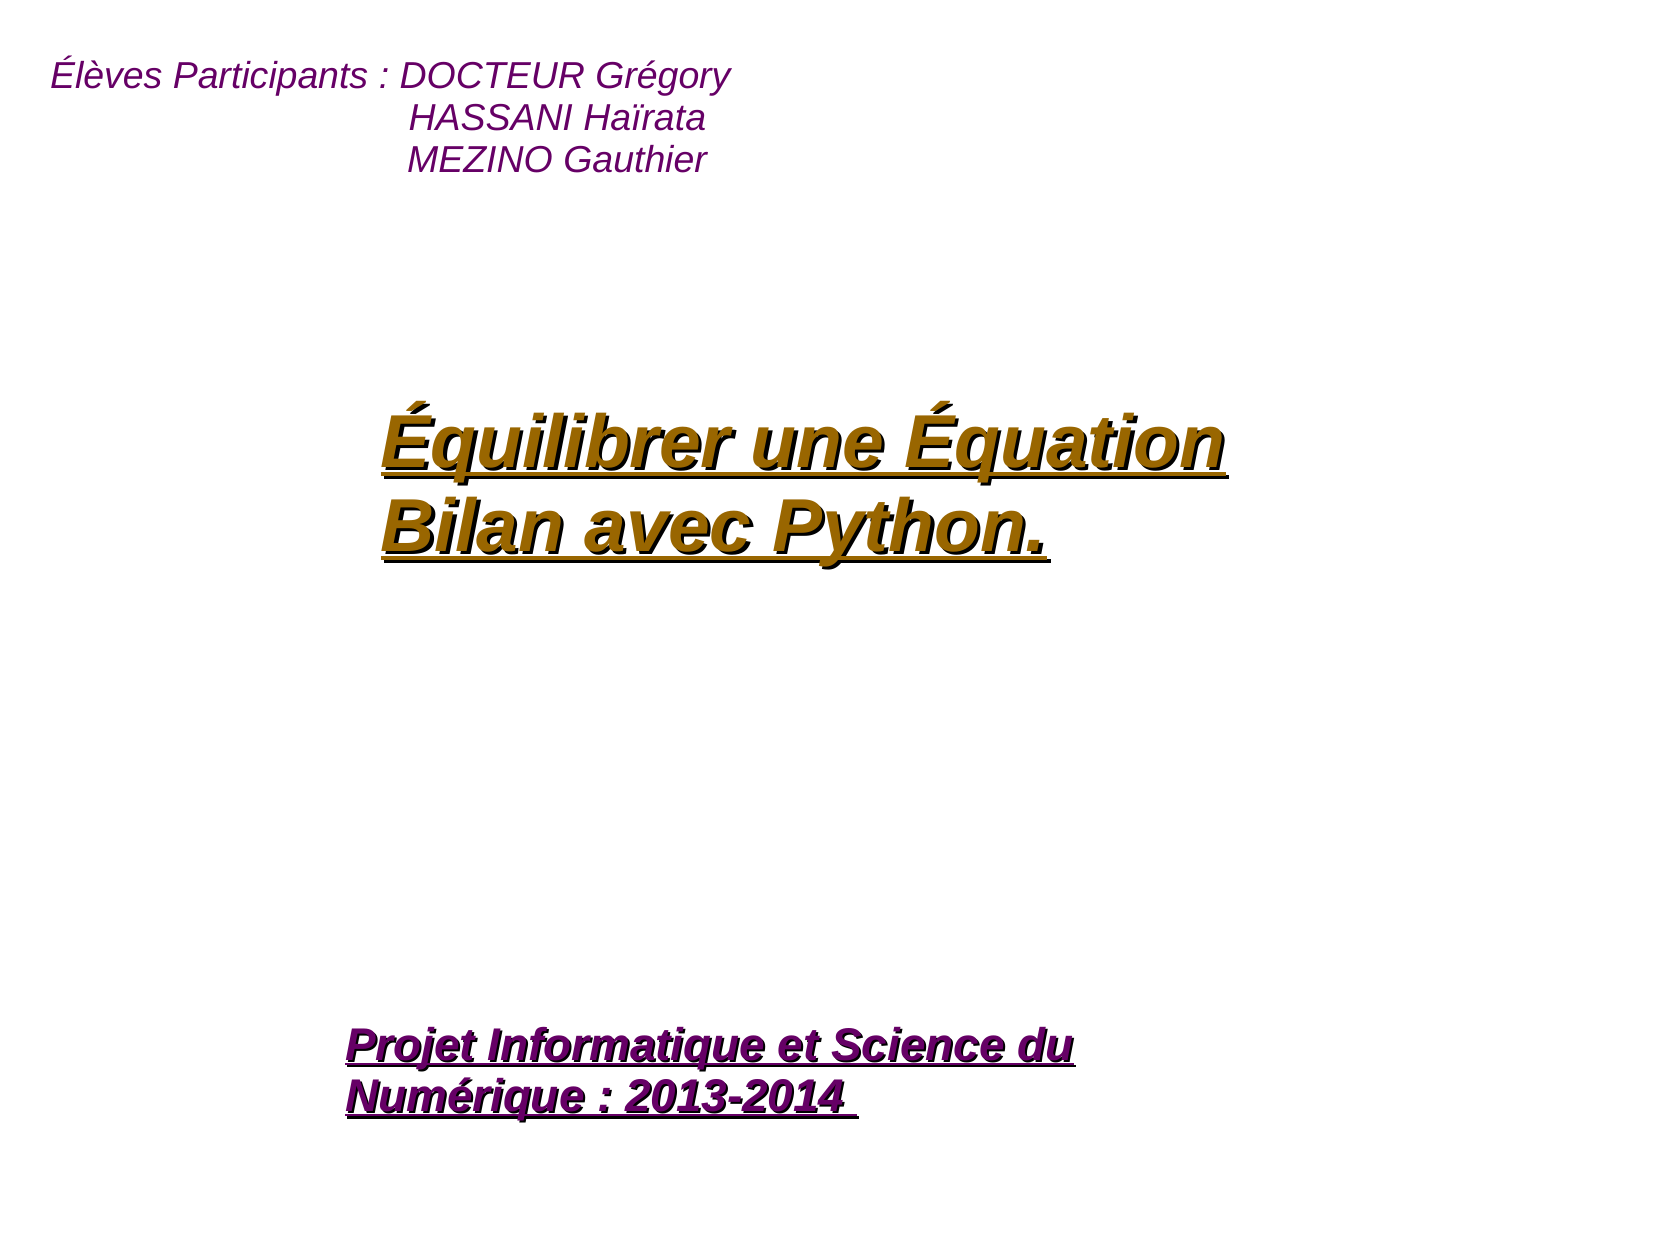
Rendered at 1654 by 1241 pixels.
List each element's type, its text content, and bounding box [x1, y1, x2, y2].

text_box Équilibrer une Équation Bilan avec Python. [366, 392, 1394, 827]
text_box Élèves Participants : DOCTEUR Grégory HASSANI Haïrata MEZINO Gauthier [35, 47, 1075, 237]
text_box Projet Informatique et Science du Numérique : 2013-2014 [330, 1011, 1359, 1130]
